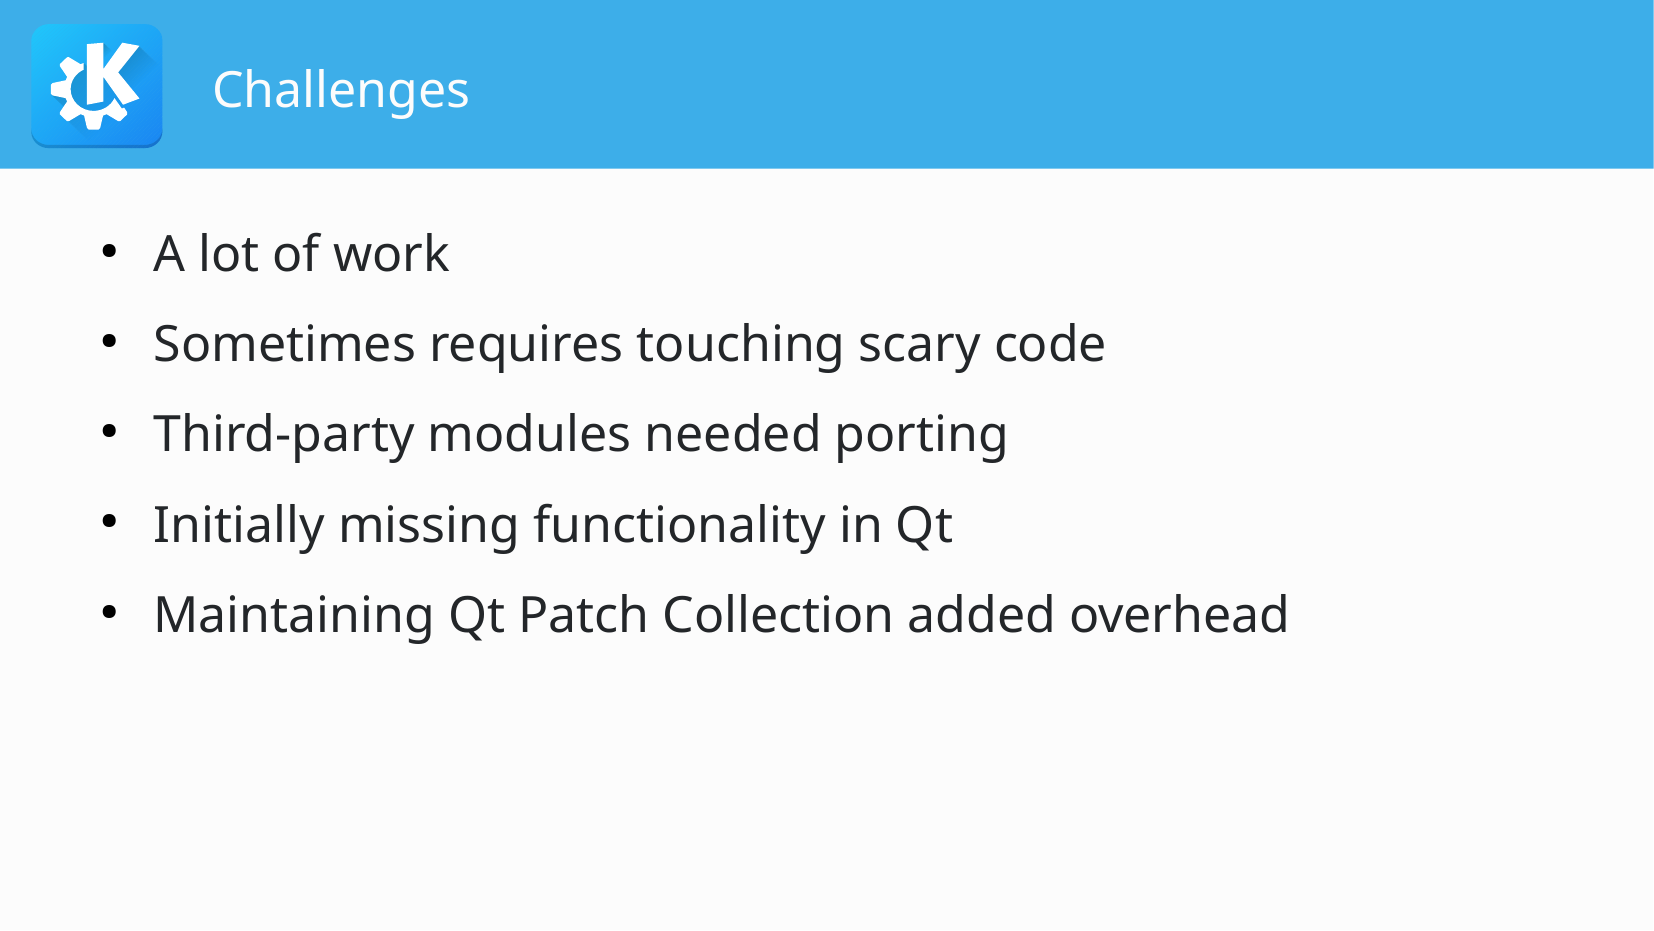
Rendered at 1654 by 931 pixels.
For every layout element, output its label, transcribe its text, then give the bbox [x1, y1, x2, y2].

title Challenges [212, 10, 1563, 166]
list A lot of work Sometimes requires touching scary code Third-party modules needed porting Initially missing functionality in Qt Maintaining Qt Patch Collection added overhead [82, 217, 1571, 758]
